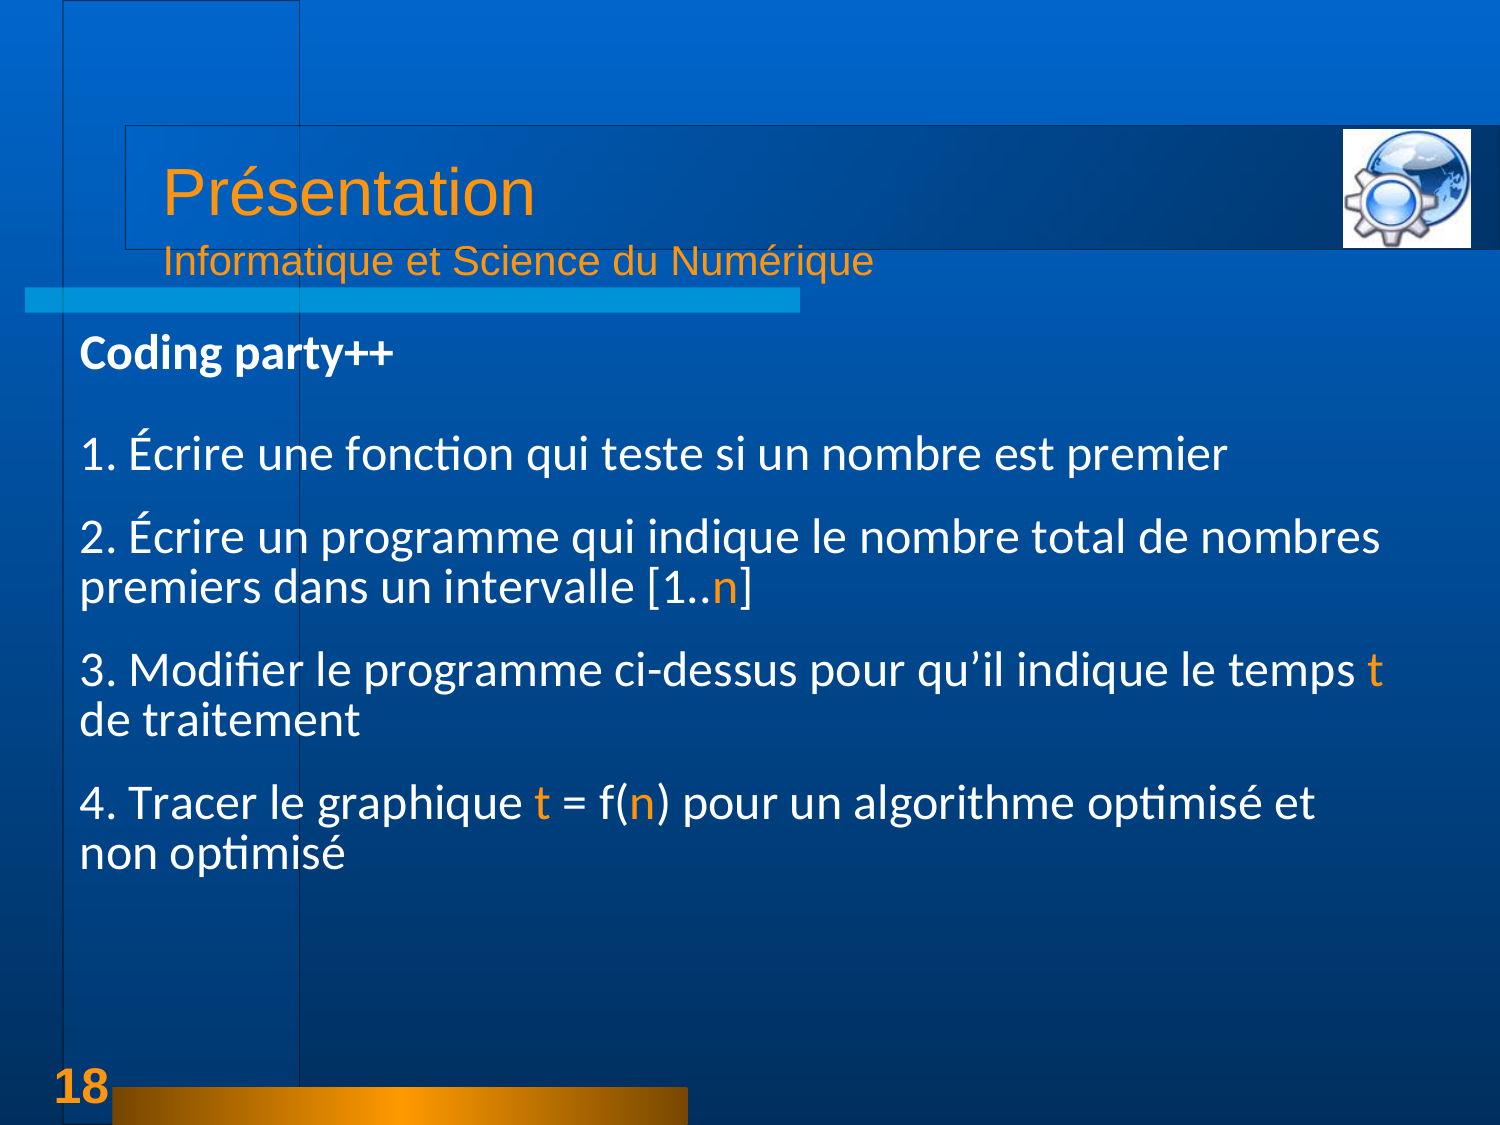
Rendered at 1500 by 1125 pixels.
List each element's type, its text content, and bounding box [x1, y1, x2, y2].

text_box Coding party++ Écrire une fonction qui teste si un nombre est premier Écrire un programme qui indique le nombre total de nombres premiers dans un intervalle [1..n] Modifier le programme ci-dessus pour qu’il indique le temps t de traitement Tracer le graphique t = f(n) pour un algorithme optimisé et non optimisé [64, 325, 1418, 1012]
picture [1343, 129, 1471, 248]
